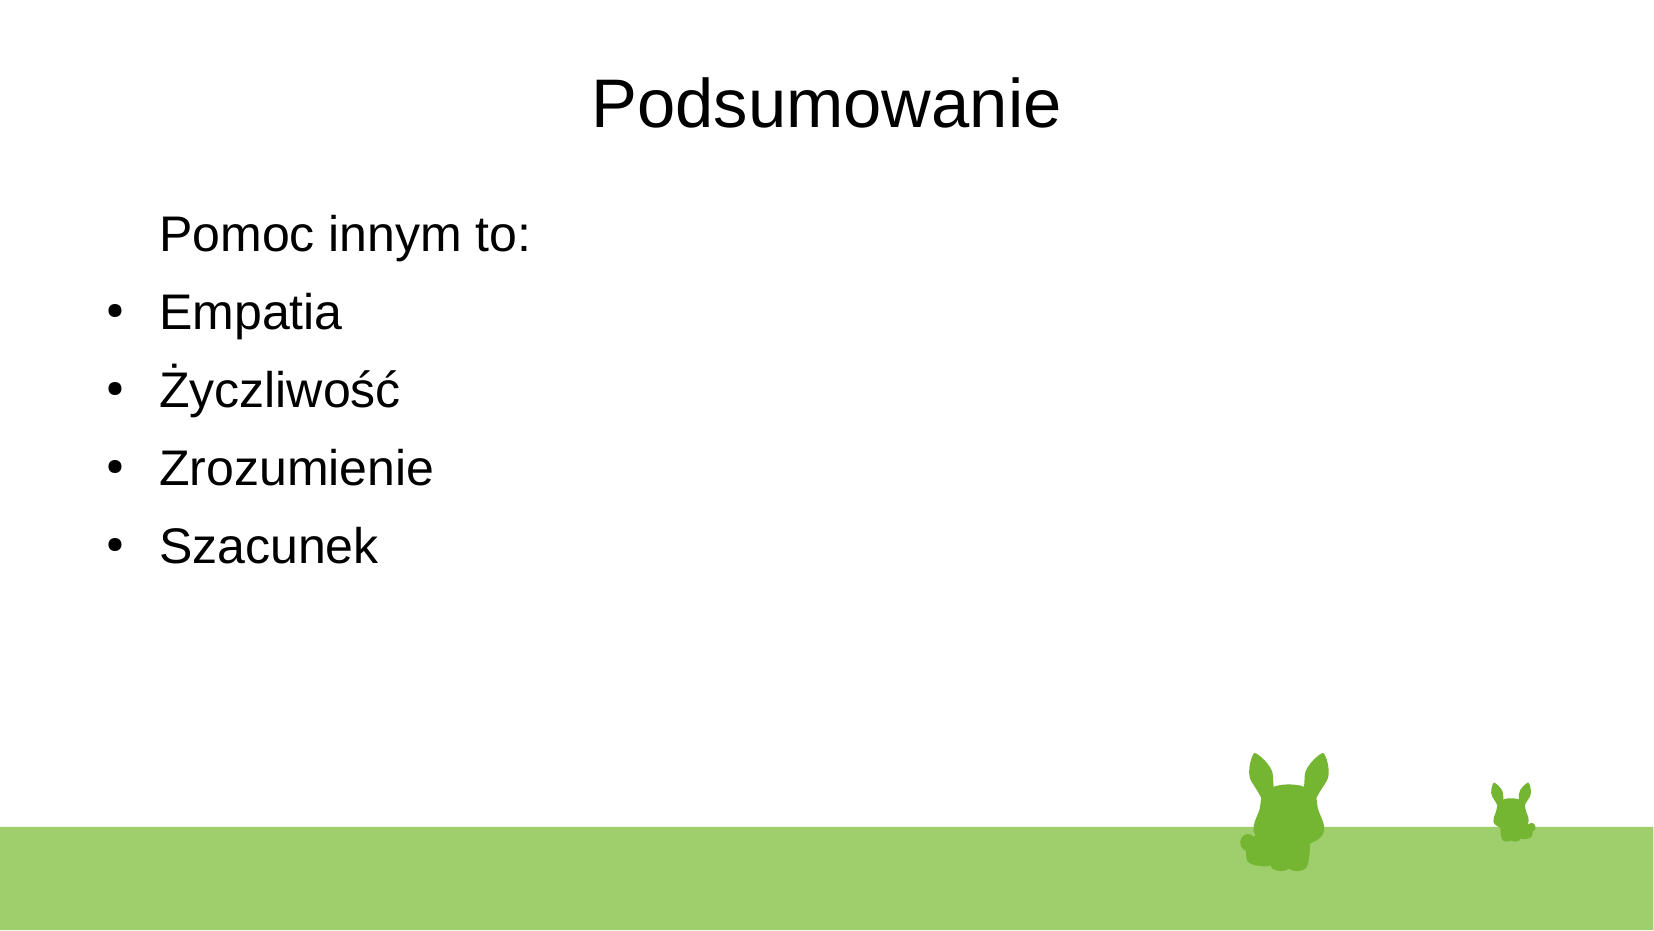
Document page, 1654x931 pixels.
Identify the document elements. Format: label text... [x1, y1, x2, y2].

list Pomoc innym to: Empatia Życzliwość Zrozumienie Szacunek [88, 206, 1565, 739]
title Podsumowanie [88, 29, 1565, 178]
